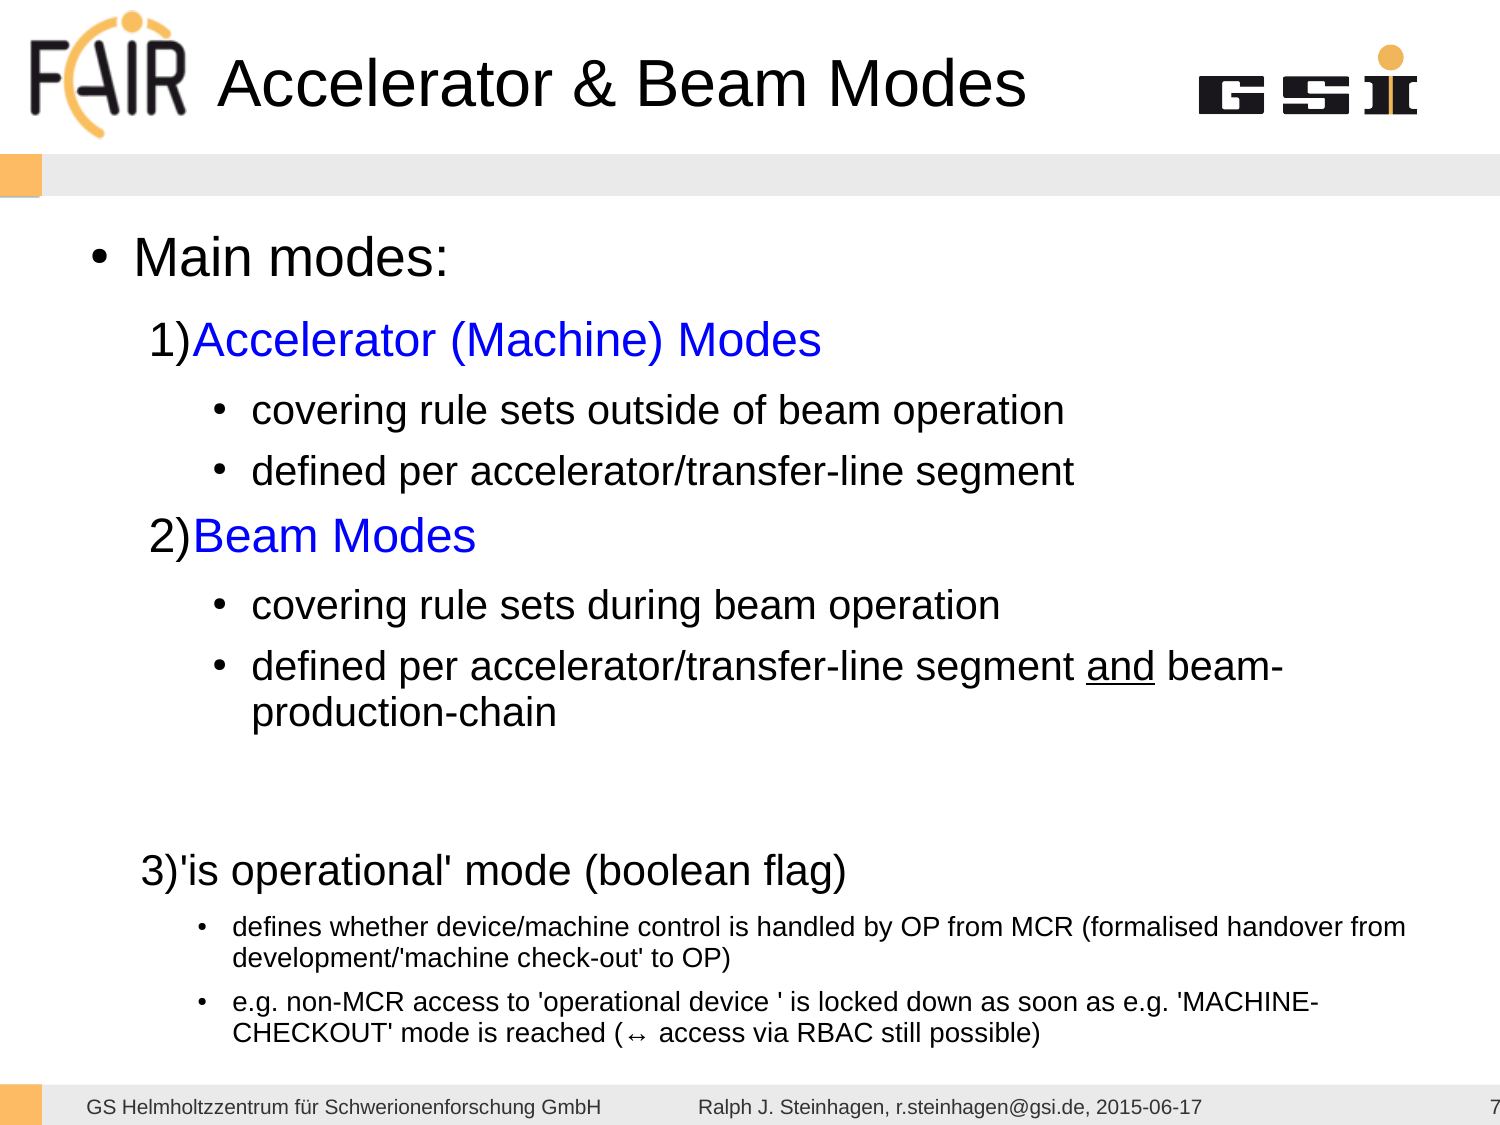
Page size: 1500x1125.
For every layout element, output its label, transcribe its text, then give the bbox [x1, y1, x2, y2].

list Main modes: Accelerator (Machine) Modes covering rule sets outside of beam operation defined per accelerator/transfer-line segment Beam Modes covering rule sets during beam operation defined per accelerator/transfer-line segment and beam-production-chain [75, 226, 1425, 741]
picture [1197, 42, 1419, 117]
title Accelerator & Beam Modes [217, 20, 1109, 147]
picture [30, 9, 187, 141]
list 'is operational' mode (boolean flag) defines whether device/machine control is handled by OP from MCR (formalised handover from development/'machine check-out' to OP) e.g. non-MCR access to 'operational device ' is locked down as soon as e.g. 'MACHINE-CHECKOUT' mode is reached (↔ access via RBAC still possible) [75, 846, 1425, 1050]
